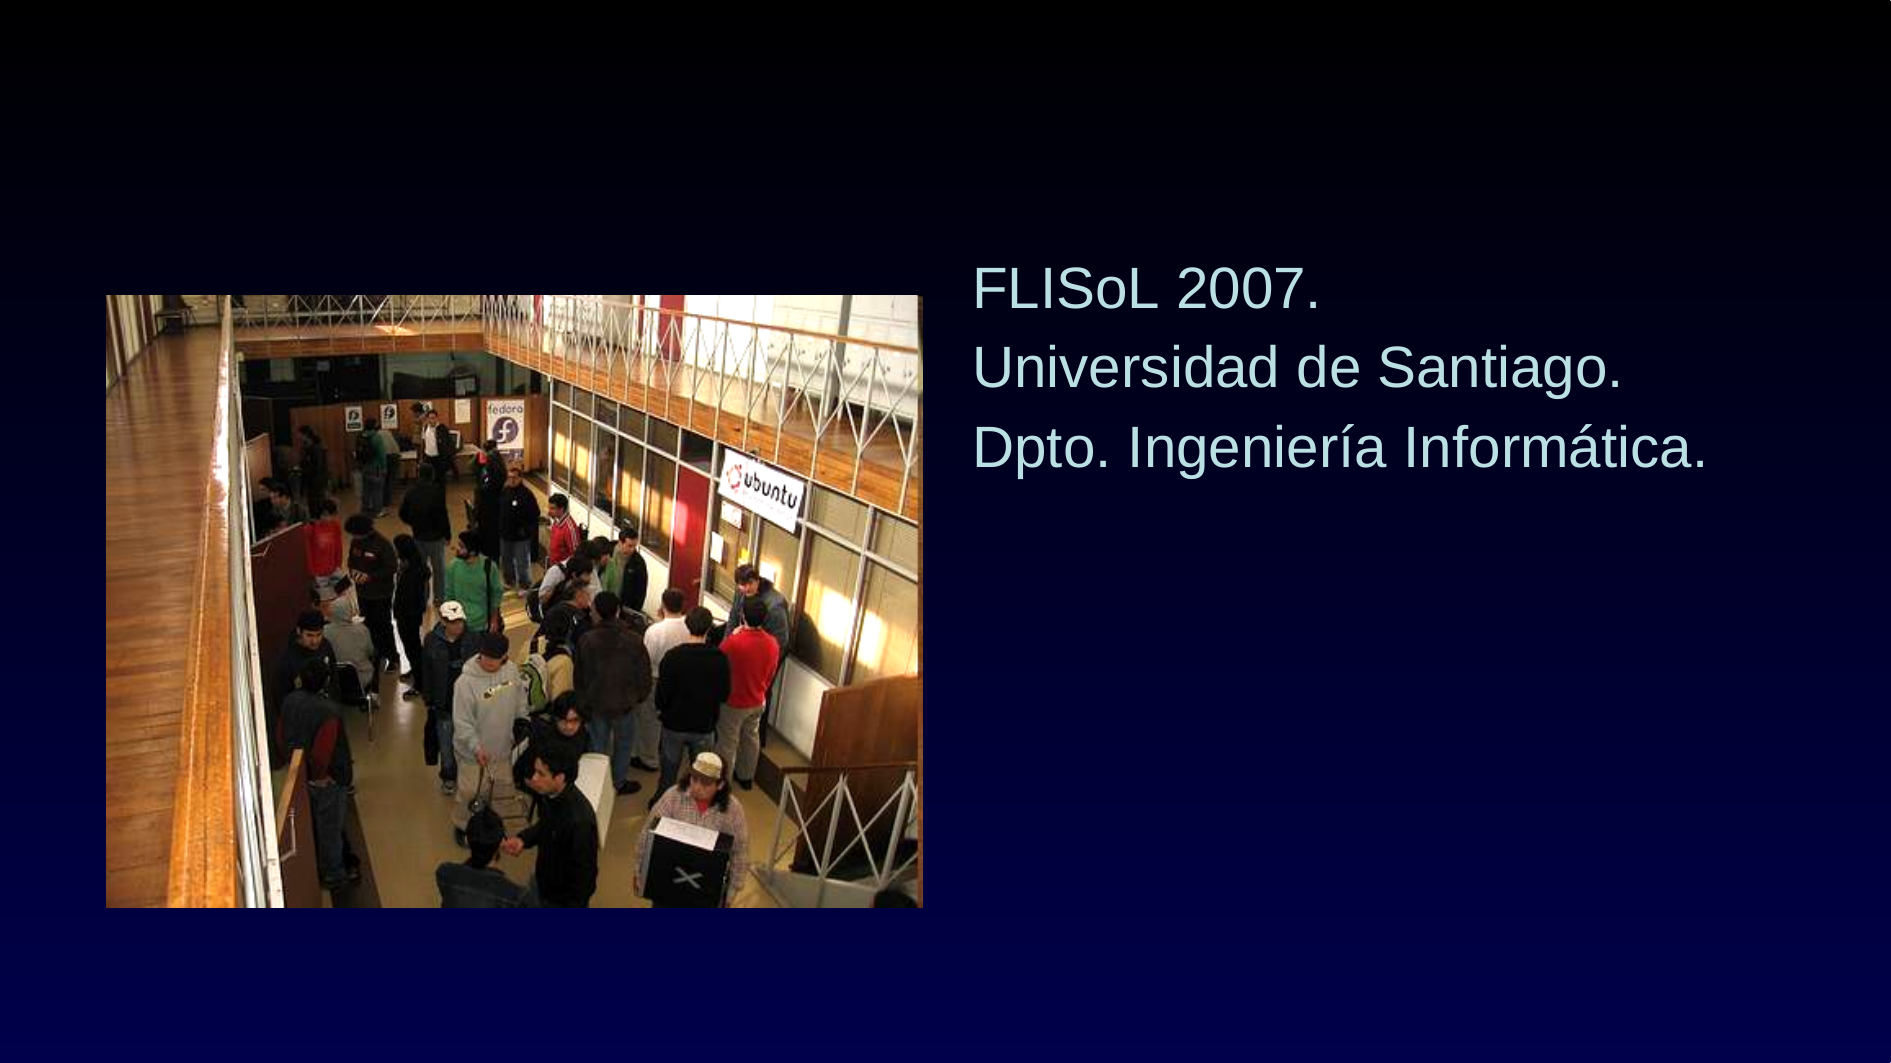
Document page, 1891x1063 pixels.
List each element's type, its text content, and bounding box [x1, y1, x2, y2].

picture [106, 295, 923, 908]
list FLISoL 2007. Universidad de Santiago. Dpto. Ingeniería Informática. [957, 247, 1796, 950]
